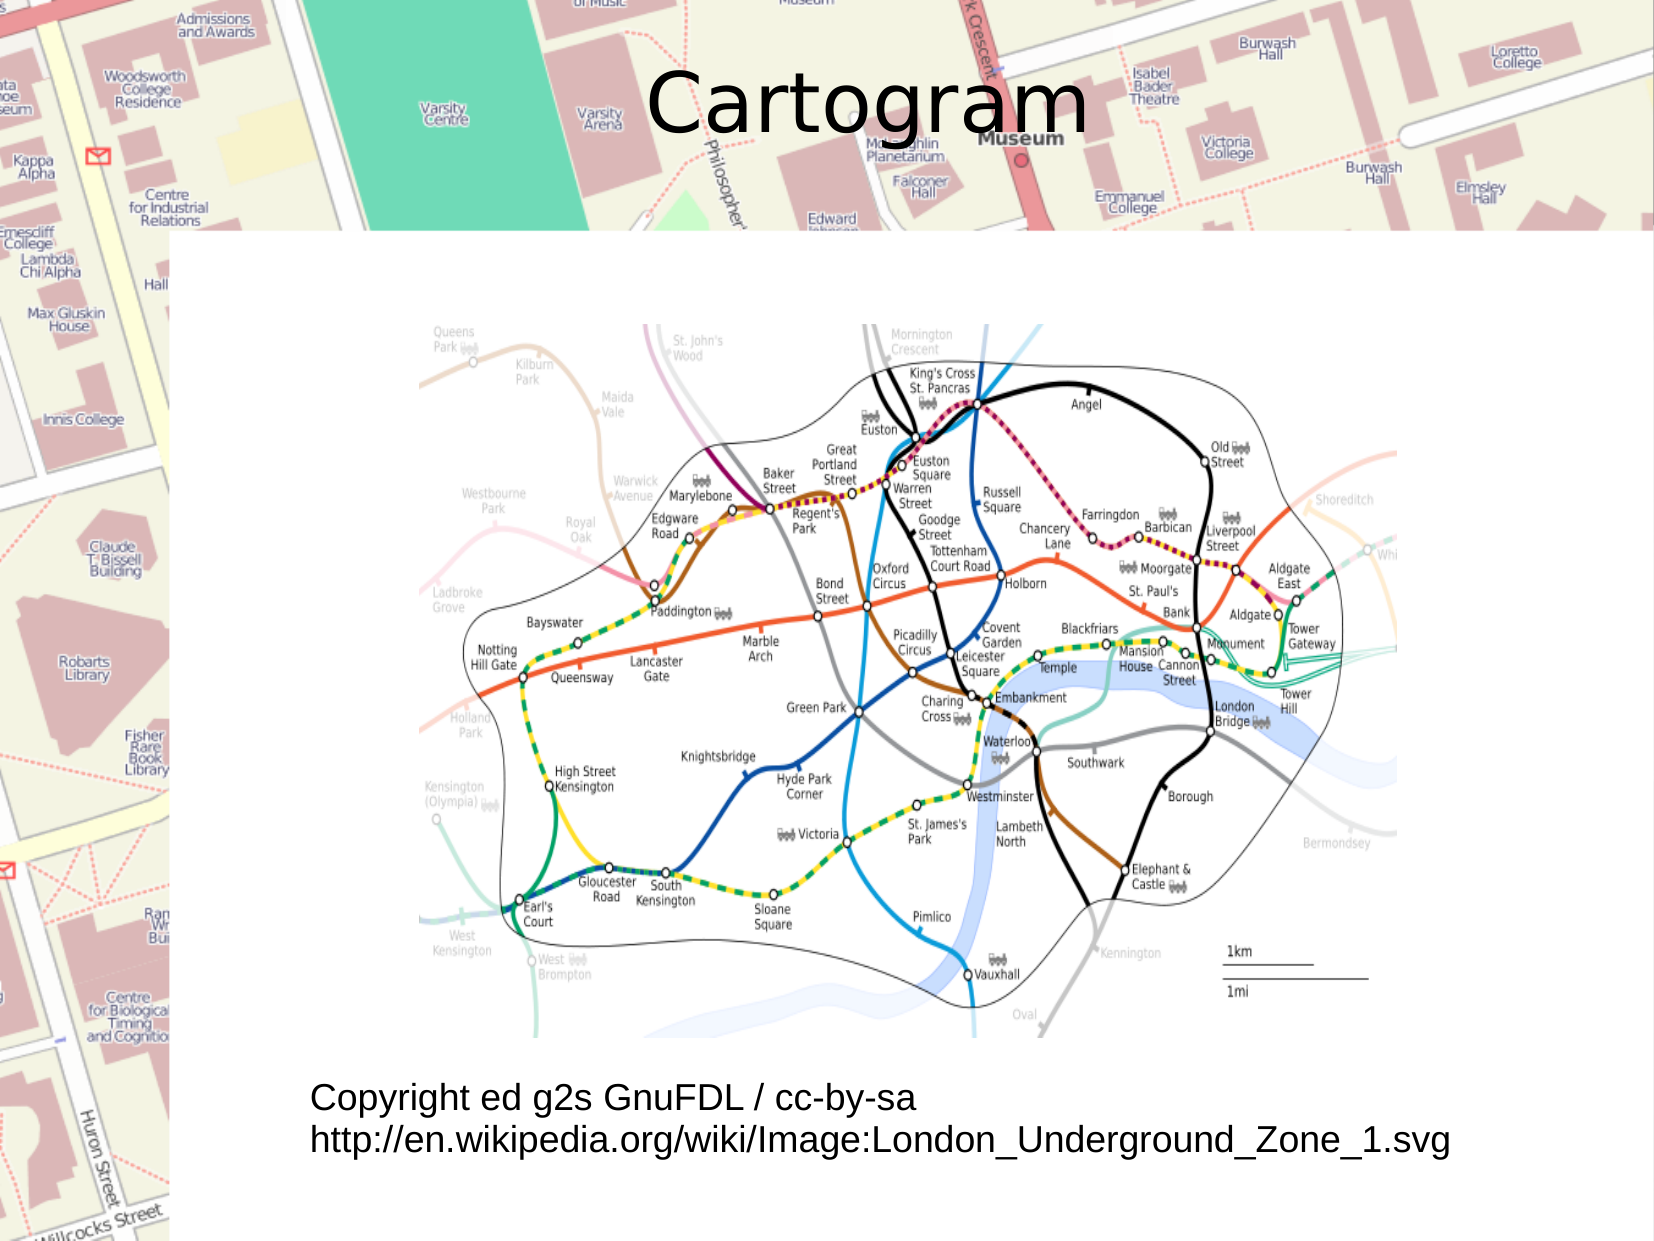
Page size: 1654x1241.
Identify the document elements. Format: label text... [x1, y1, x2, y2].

text_box Copyright ed g2s GnuFDL / cc-by-sa http://en.wikipedia.org/wiki/Image:London_Underground_Zone_1.svg [295, 1069, 1520, 1196]
picture [0, 0, 1654, 1241]
title Cartogram [124, 0, 1613, 208]
